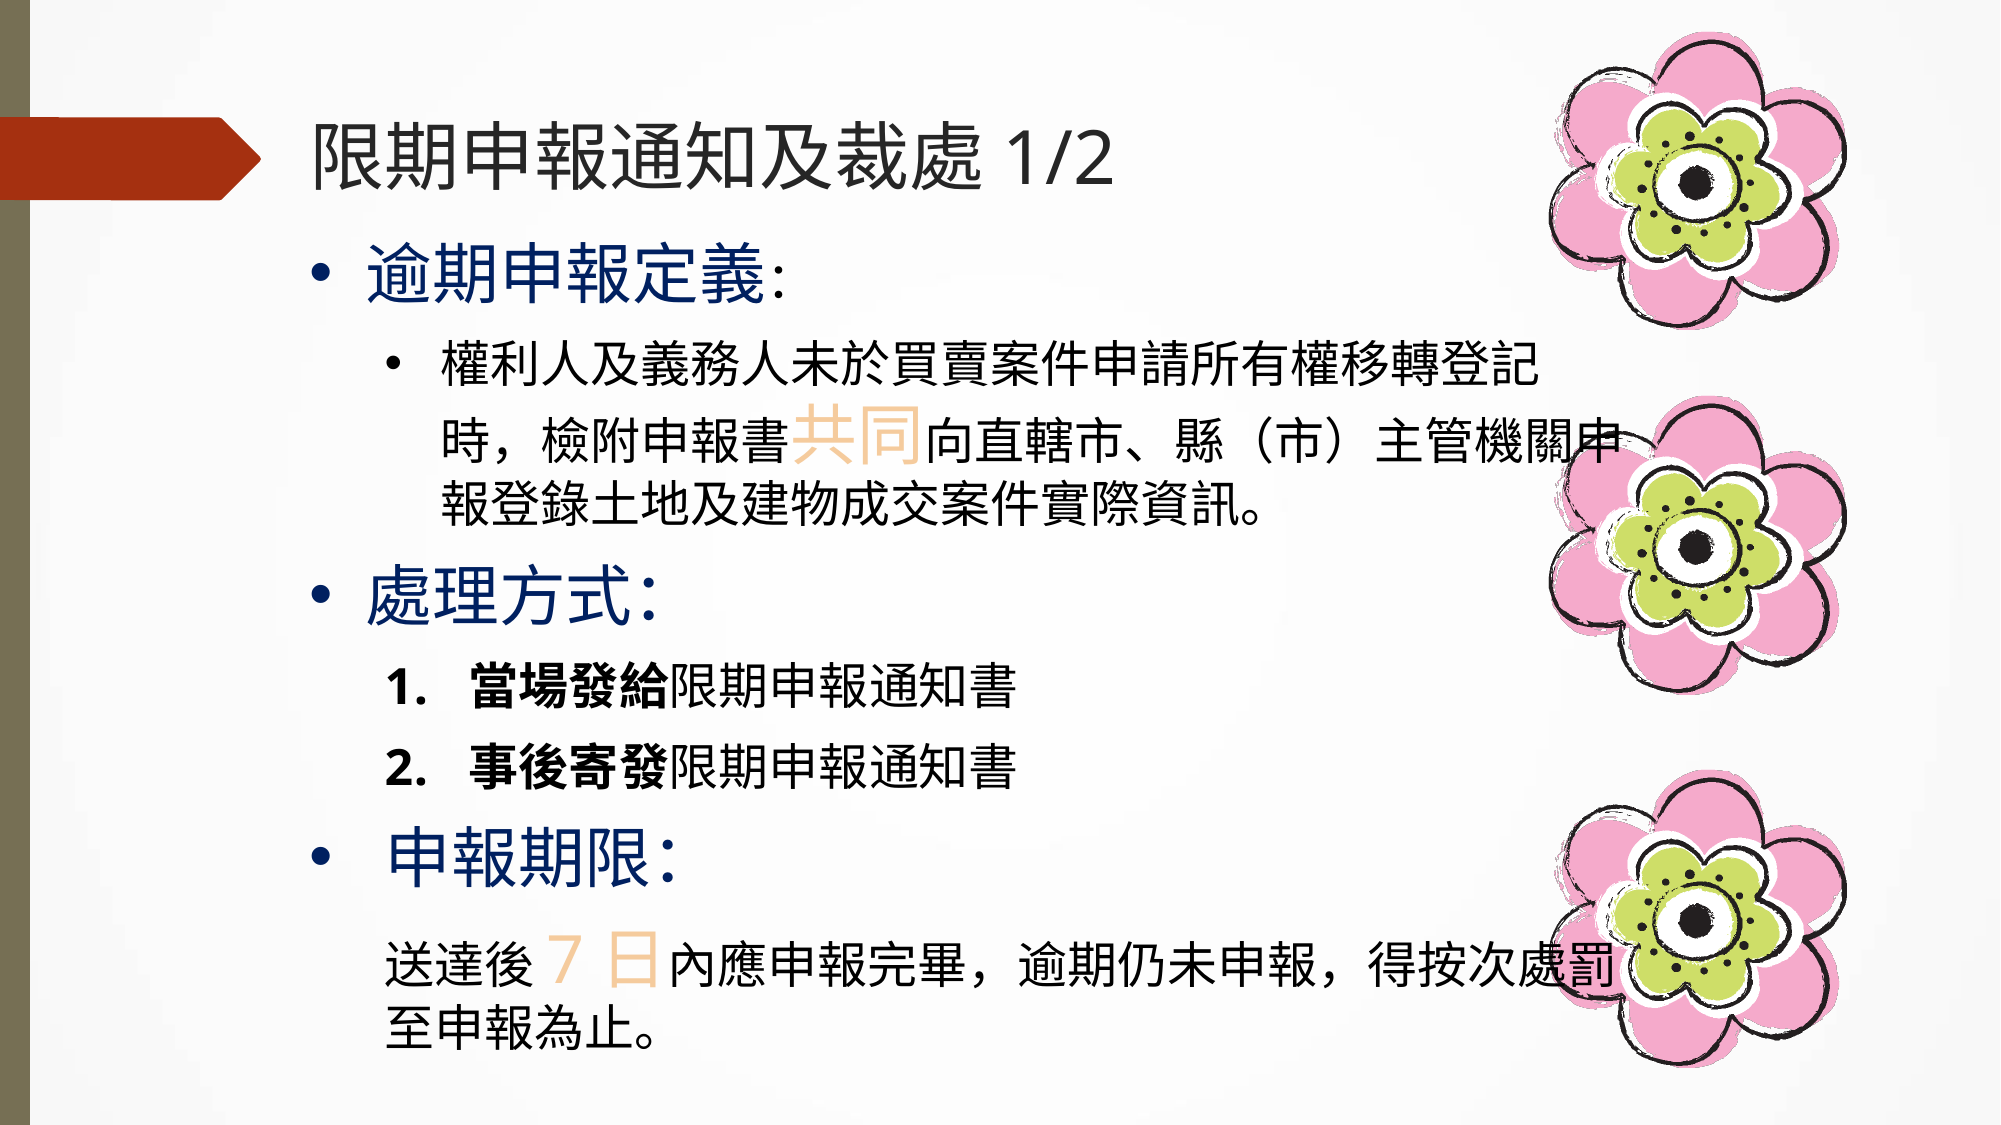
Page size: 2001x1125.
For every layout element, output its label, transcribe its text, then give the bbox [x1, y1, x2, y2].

picture [1539, 761, 1861, 1083]
text_box 逾期申報定義： 權利人及義務人未於買賣案件申請所有權移轉登記時，檢附申報書共同向直轄市、縣（市）主管機關申報登錄土地及建物成交案件實際資訊。 處理方式： 當場發給限期申報通知書 事後寄發限期申報通知書 申報期限： 送達後7日內應申報完畢，逾期仍未申報，得按次處罰至申報為止。 [294, 224, 1646, 1073]
title 限期申報通知及裁處1/2 [294, 102, 1276, 224]
picture [1539, 23, 1861, 346]
picture [1646, 387, 1861, 710]
text_box [0, 0, 2000, 1125]
